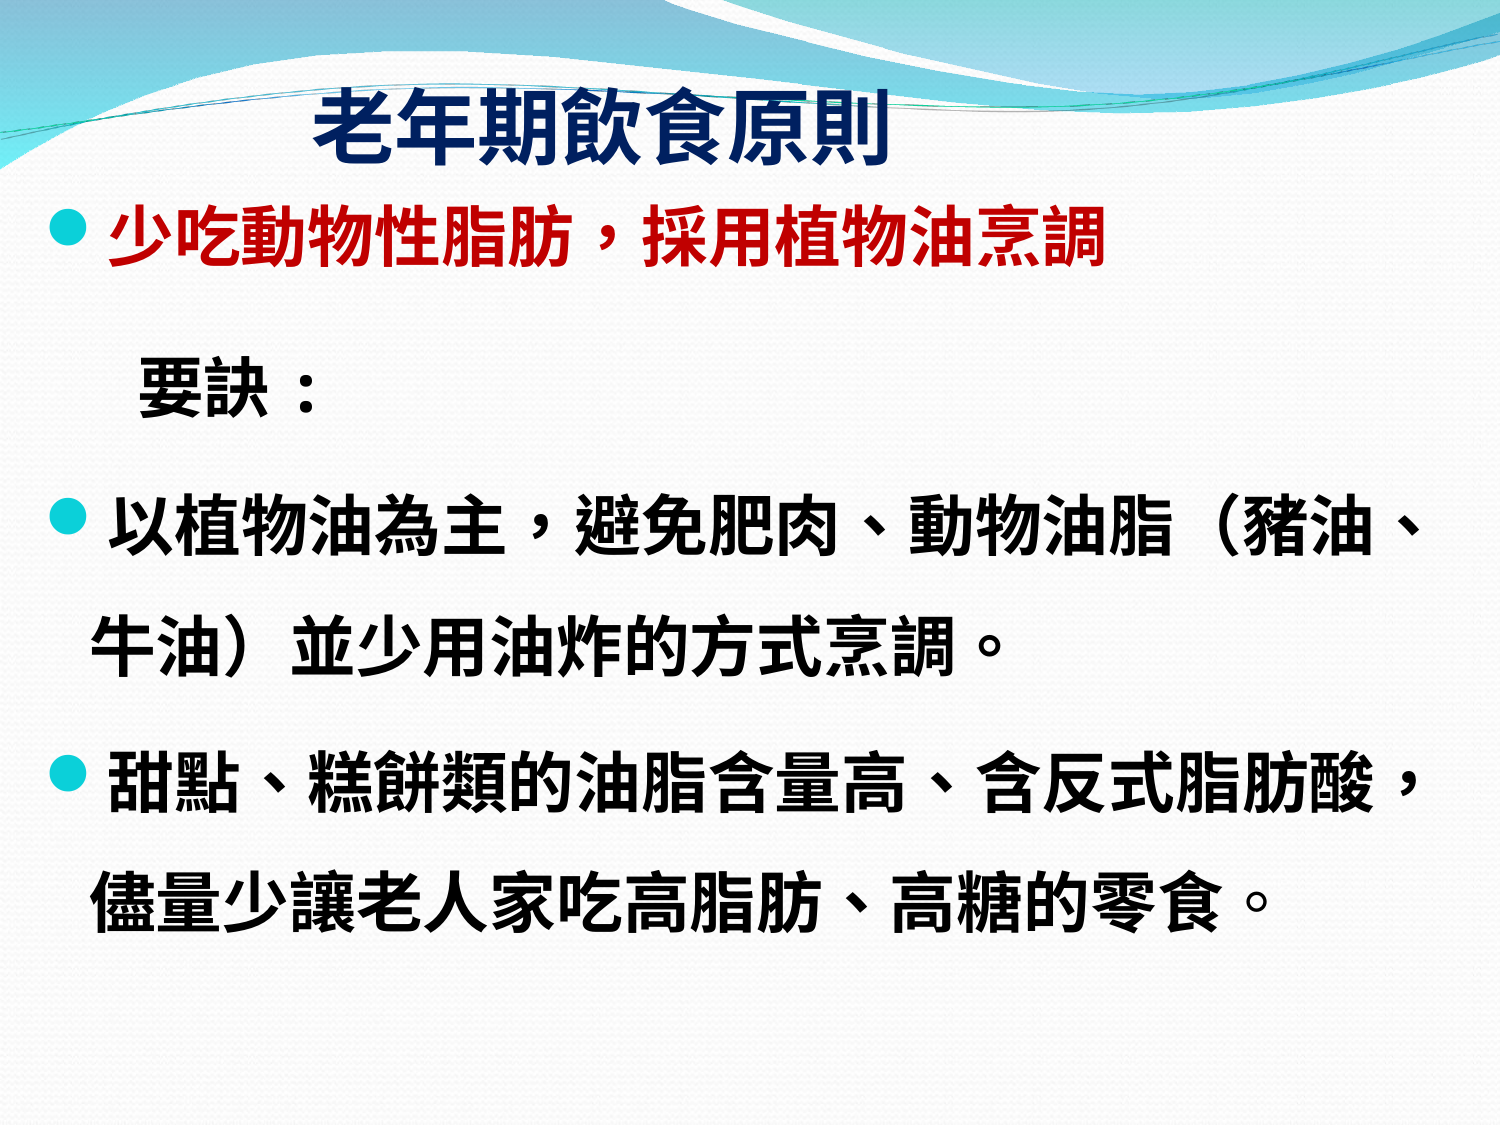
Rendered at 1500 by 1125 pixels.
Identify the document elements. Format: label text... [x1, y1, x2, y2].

title 老年期飲食原則 [76, 54, 1128, 175]
picture [0, 0, 1500, 1125]
list 少吃動物性脂肪，採用植物油烹調 要訣: 以植物油為主，避免肥肉、動物油脂（豬油、牛油）並少用油炸的方式烹調。 甜點、糕餅類的油脂含量高、含反式脂肪酸，儘量少讓老人家吃高脂肪、高糖的零食。 [29, 196, 1426, 1038]
